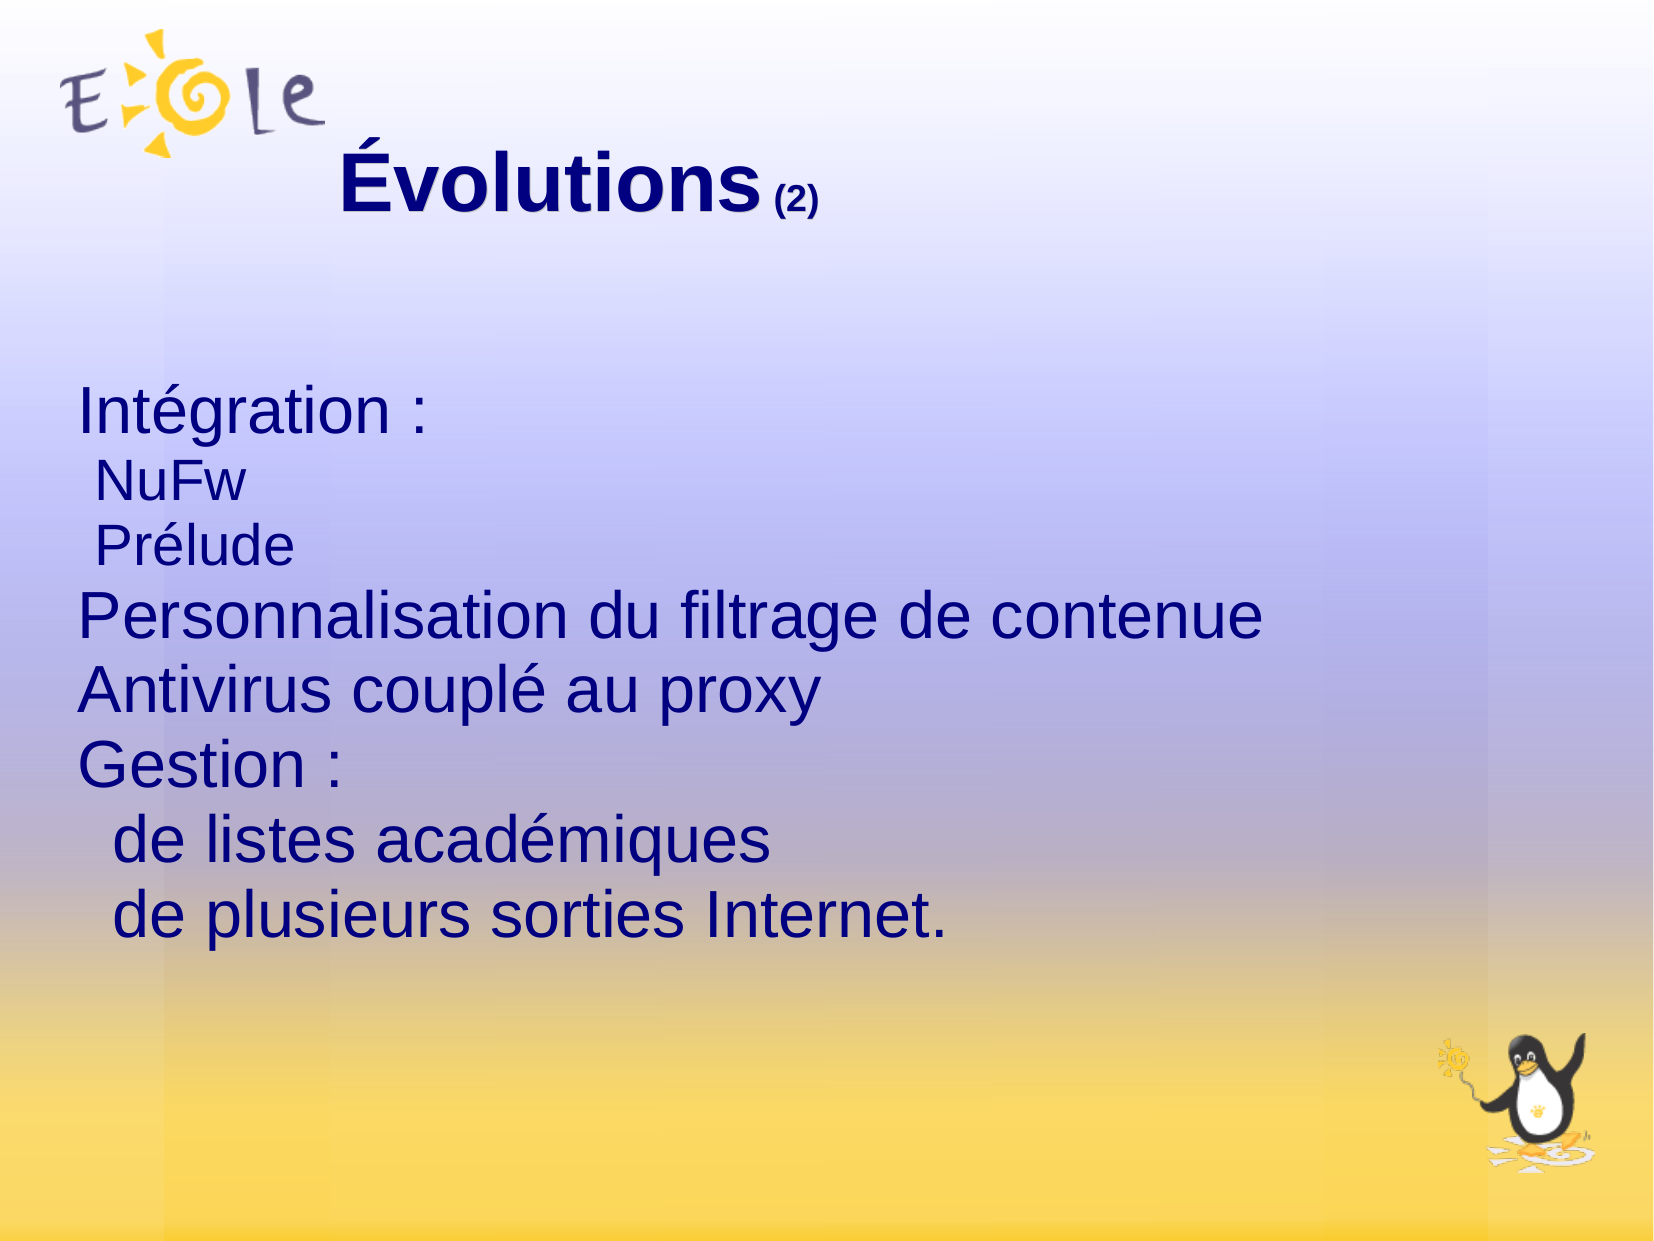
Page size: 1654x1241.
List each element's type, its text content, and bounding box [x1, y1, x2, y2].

subtitle Intégration : NuFw Prélude Personnalisation du filtrage de contenue Antivirus couplé au proxy Gestion : de listes académiques de plusieurs sorties Internet. [59, 297, 1571, 1102]
picture [0, 0, 1654, 1241]
text_box Évolutions (2) [323, 128, 858, 251]
